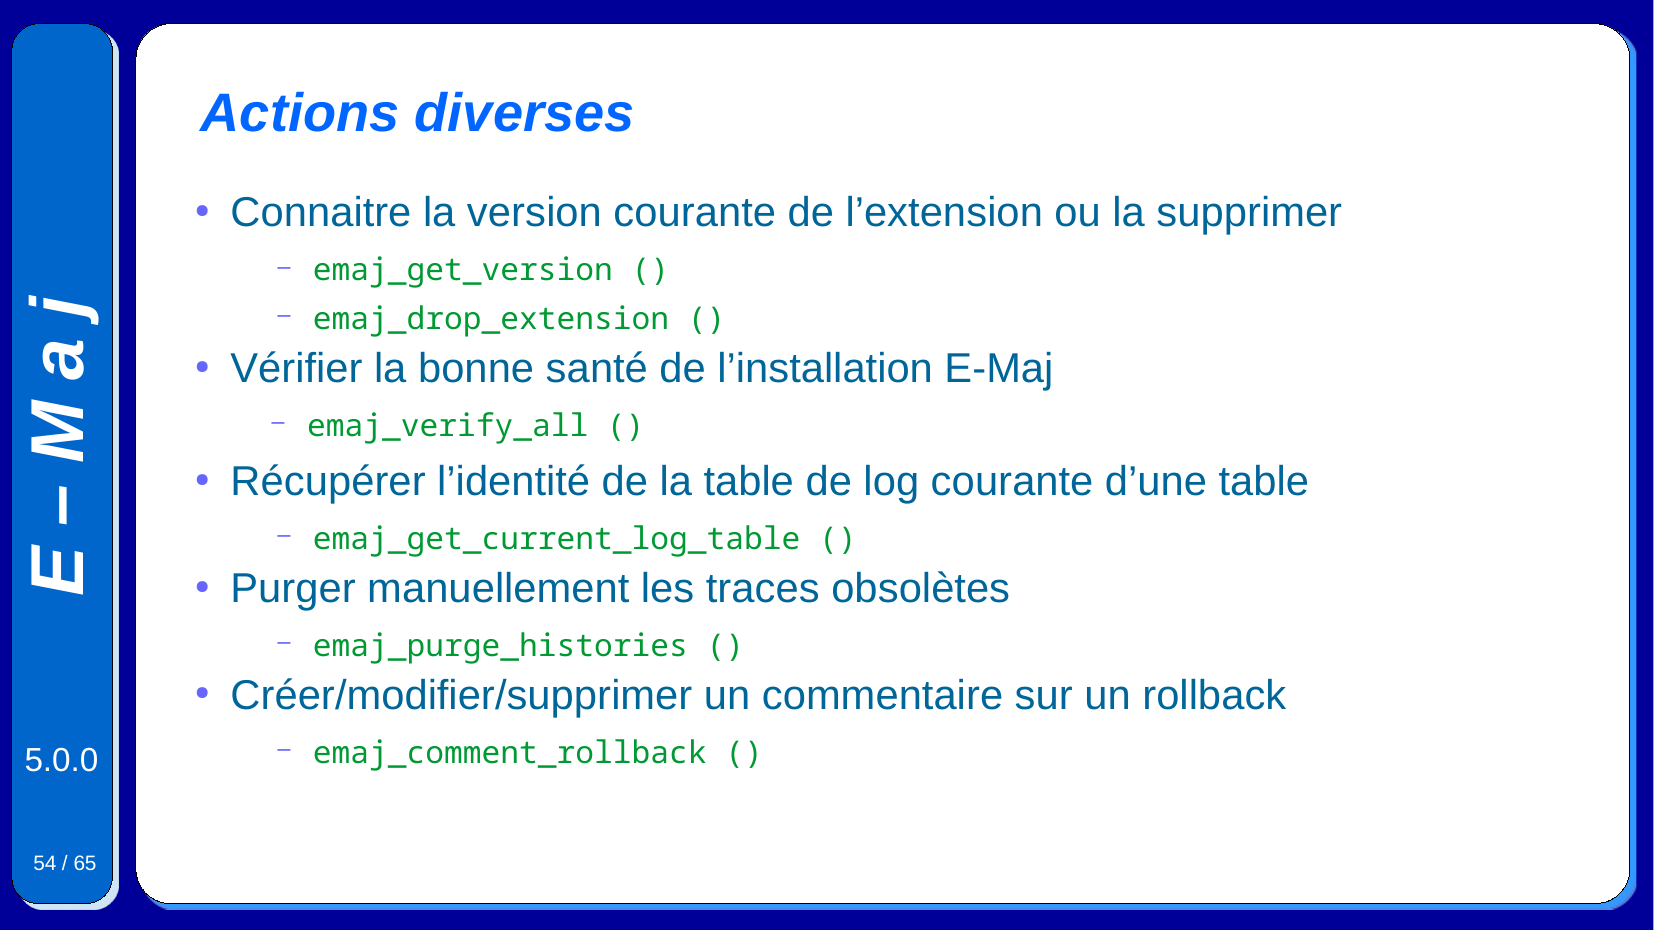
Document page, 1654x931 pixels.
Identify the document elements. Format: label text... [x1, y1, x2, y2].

title Actions diverses [200, 34, 1575, 188]
list Connaitre la version courante de l’extension ou la supprimer emaj_get_version () emaj_drop_extension () Vérifier la bonne santé de l’installation E-Maj emaj_verify_all () Récupérer l’identité de la table de log courante d’une table emaj_get_current_log_table () Purger manuellement les traces obsolètes emaj_purge_histories () Créer/modifier/supprimer un commentaire sur un rollback emaj_comment_rollback () [177, 188, 1587, 877]
